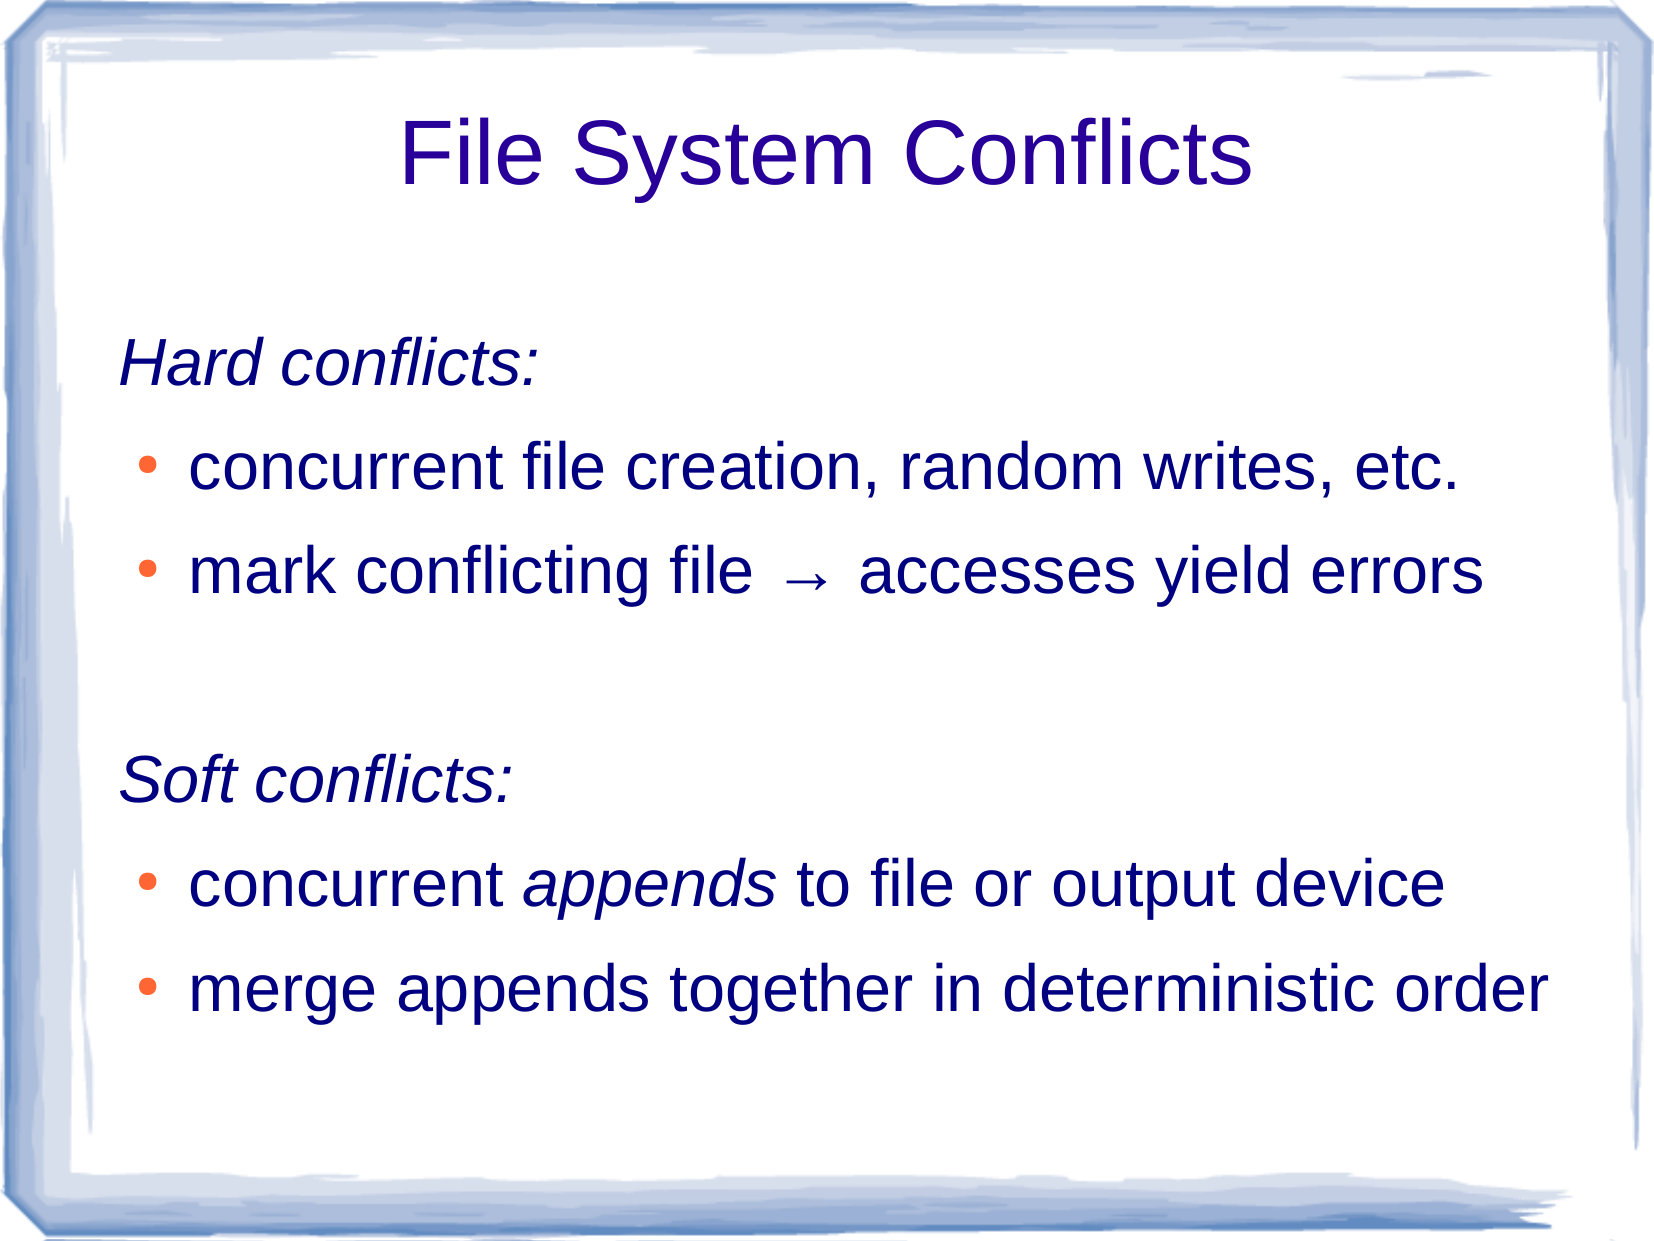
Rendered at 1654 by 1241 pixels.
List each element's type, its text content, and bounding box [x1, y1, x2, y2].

title File System Conflicts [82, 49, 1571, 257]
picture [0, 0, 1654, 1241]
list Hard conflicts: concurrent file creation, random writes, etc. mark conflicting file → accesses yield errors Soft conflicts: concurrent appends to file or output device merge appends together in deterministic order [118, 324, 1571, 1024]
